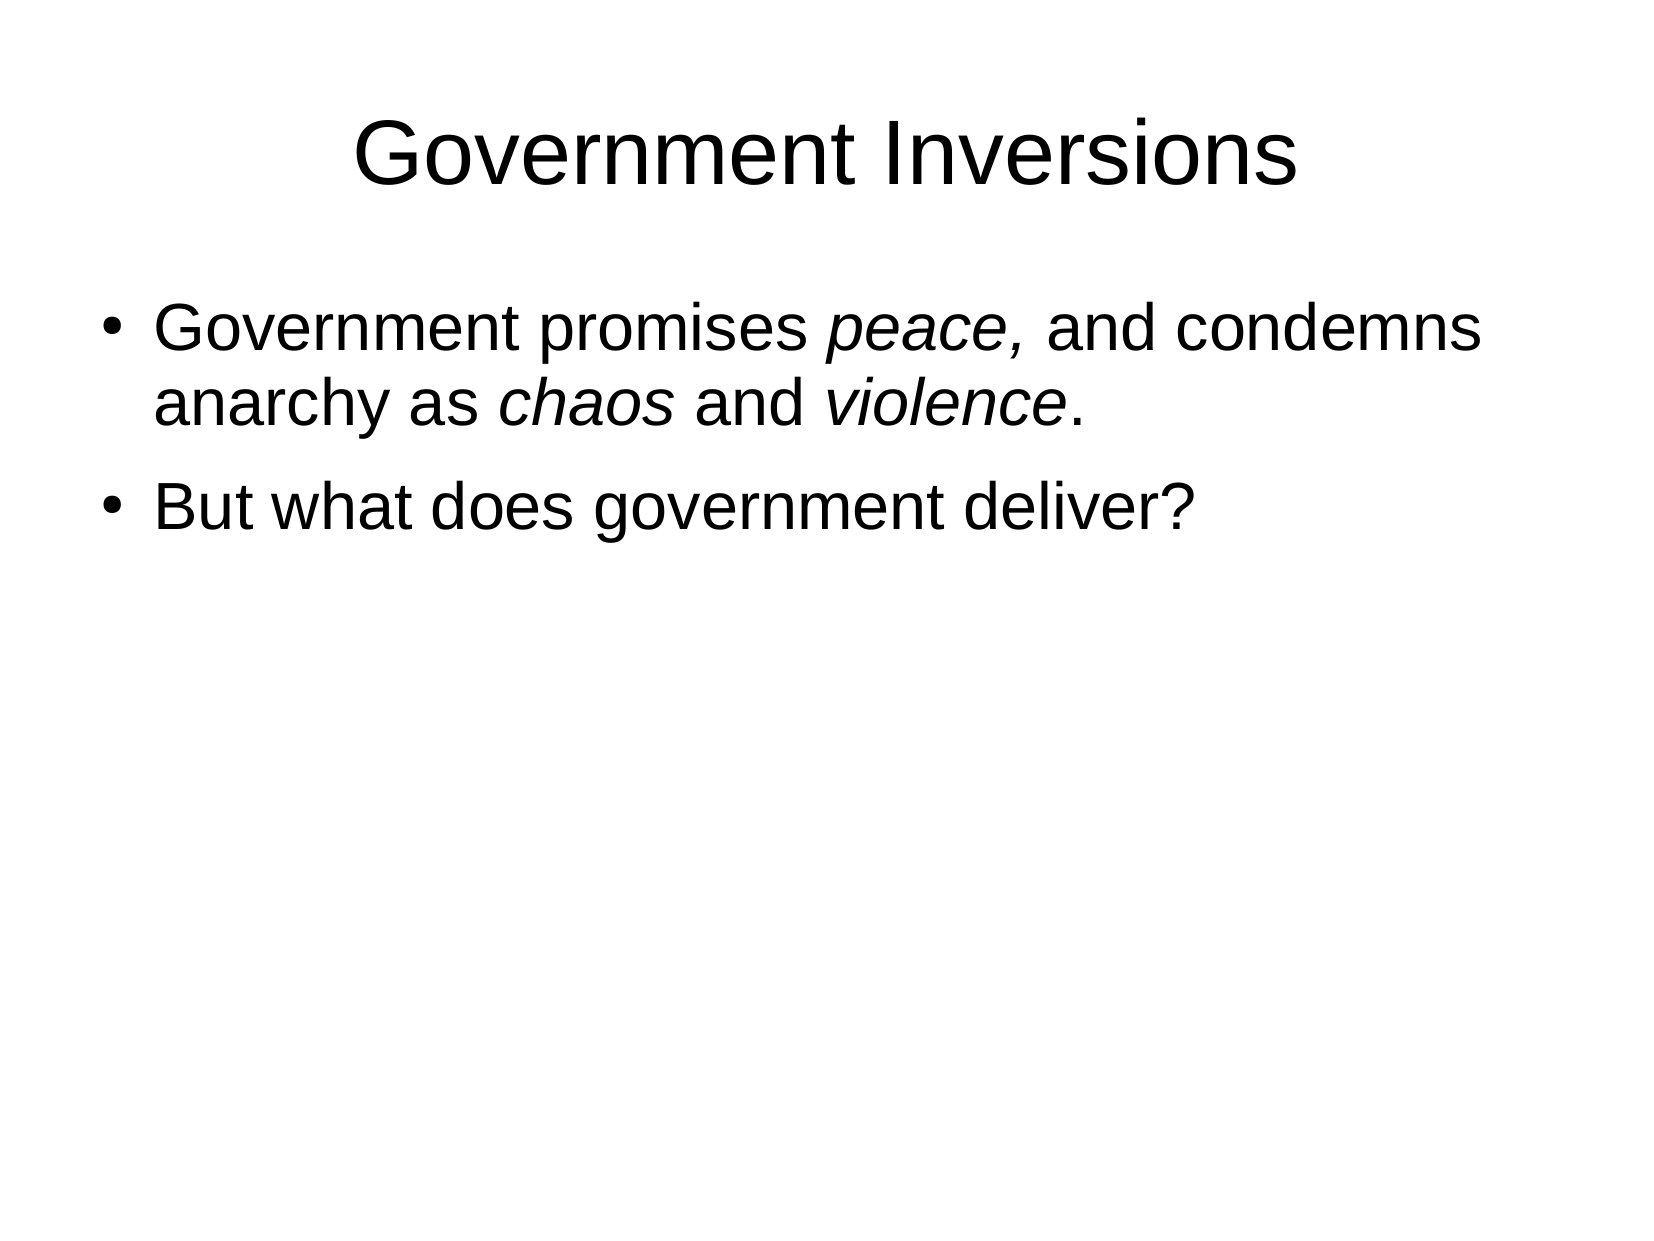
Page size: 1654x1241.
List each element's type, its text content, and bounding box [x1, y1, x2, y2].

title Government Inversions [82, 56, 1571, 250]
list Government promises peace, and condemns anarchy as chaos and violence. But what does government deliver? [82, 290, 1571, 1094]
